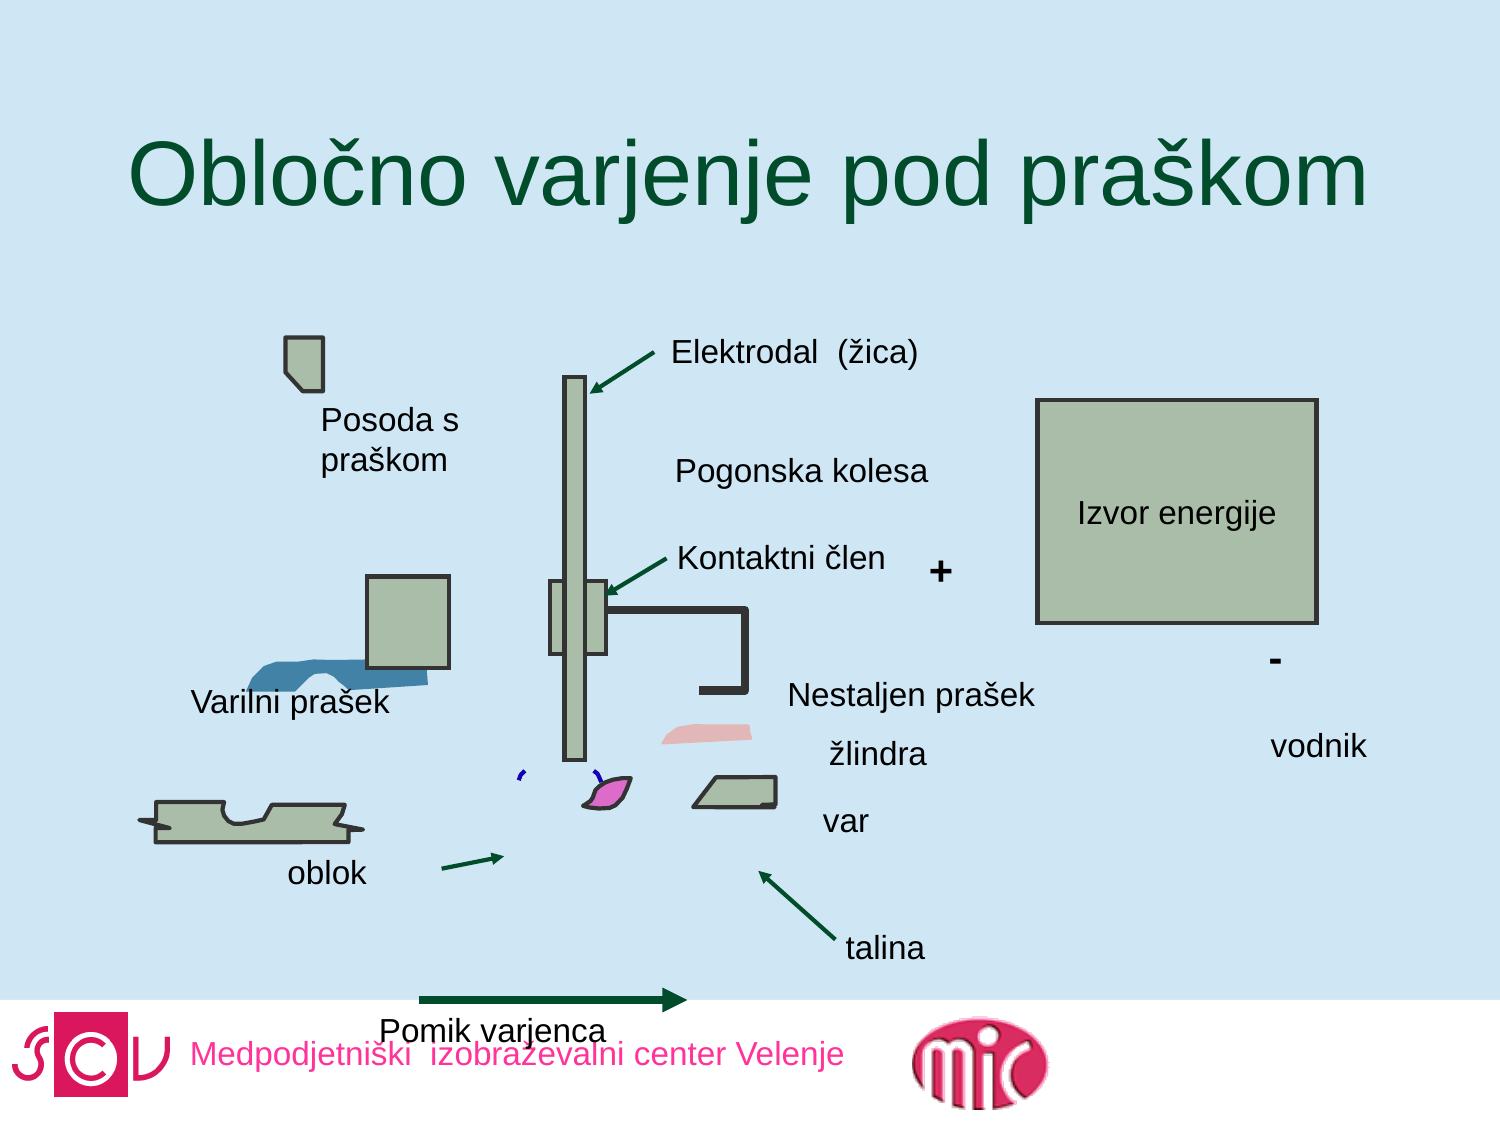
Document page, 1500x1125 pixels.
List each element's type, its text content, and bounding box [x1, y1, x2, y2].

text_box var [807, 791, 884, 847]
title Obločno varjenje pod praškom [112, 75, 1388, 263]
text_box Pomik varjenca [364, 1002, 622, 1057]
text_box Izvor energije [1037, 399, 1317, 623]
text_box Pogonska kolesa [659, 441, 944, 497]
text_box vodnik [1255, 716, 1382, 772]
text_box Posoda s praškom [305, 391, 475, 486]
text_box [693, 777, 776, 808]
picture [912, 1012, 1050, 1110]
text_box [285, 337, 323, 392]
picture [12, 1012, 170, 1097]
text_box Elektrodal (žica) [655, 322, 934, 378]
text_box [257, 576, 449, 687]
text_box oblok [272, 843, 382, 899]
text_box Kontaktni člen [662, 529, 902, 584]
text_box Nestaljen prašek [772, 666, 1051, 721]
text_box [139, 802, 364, 843]
text_box [549, 377, 607, 761]
text_box Varilni prašek [175, 672, 406, 728]
text_box - [1253, 623, 1298, 689]
text_box talina [830, 918, 941, 974]
text_box [662, 724, 752, 744]
text_box + [914, 536, 969, 602]
text_box [582, 778, 631, 809]
text_box žlindra [814, 724, 942, 780]
